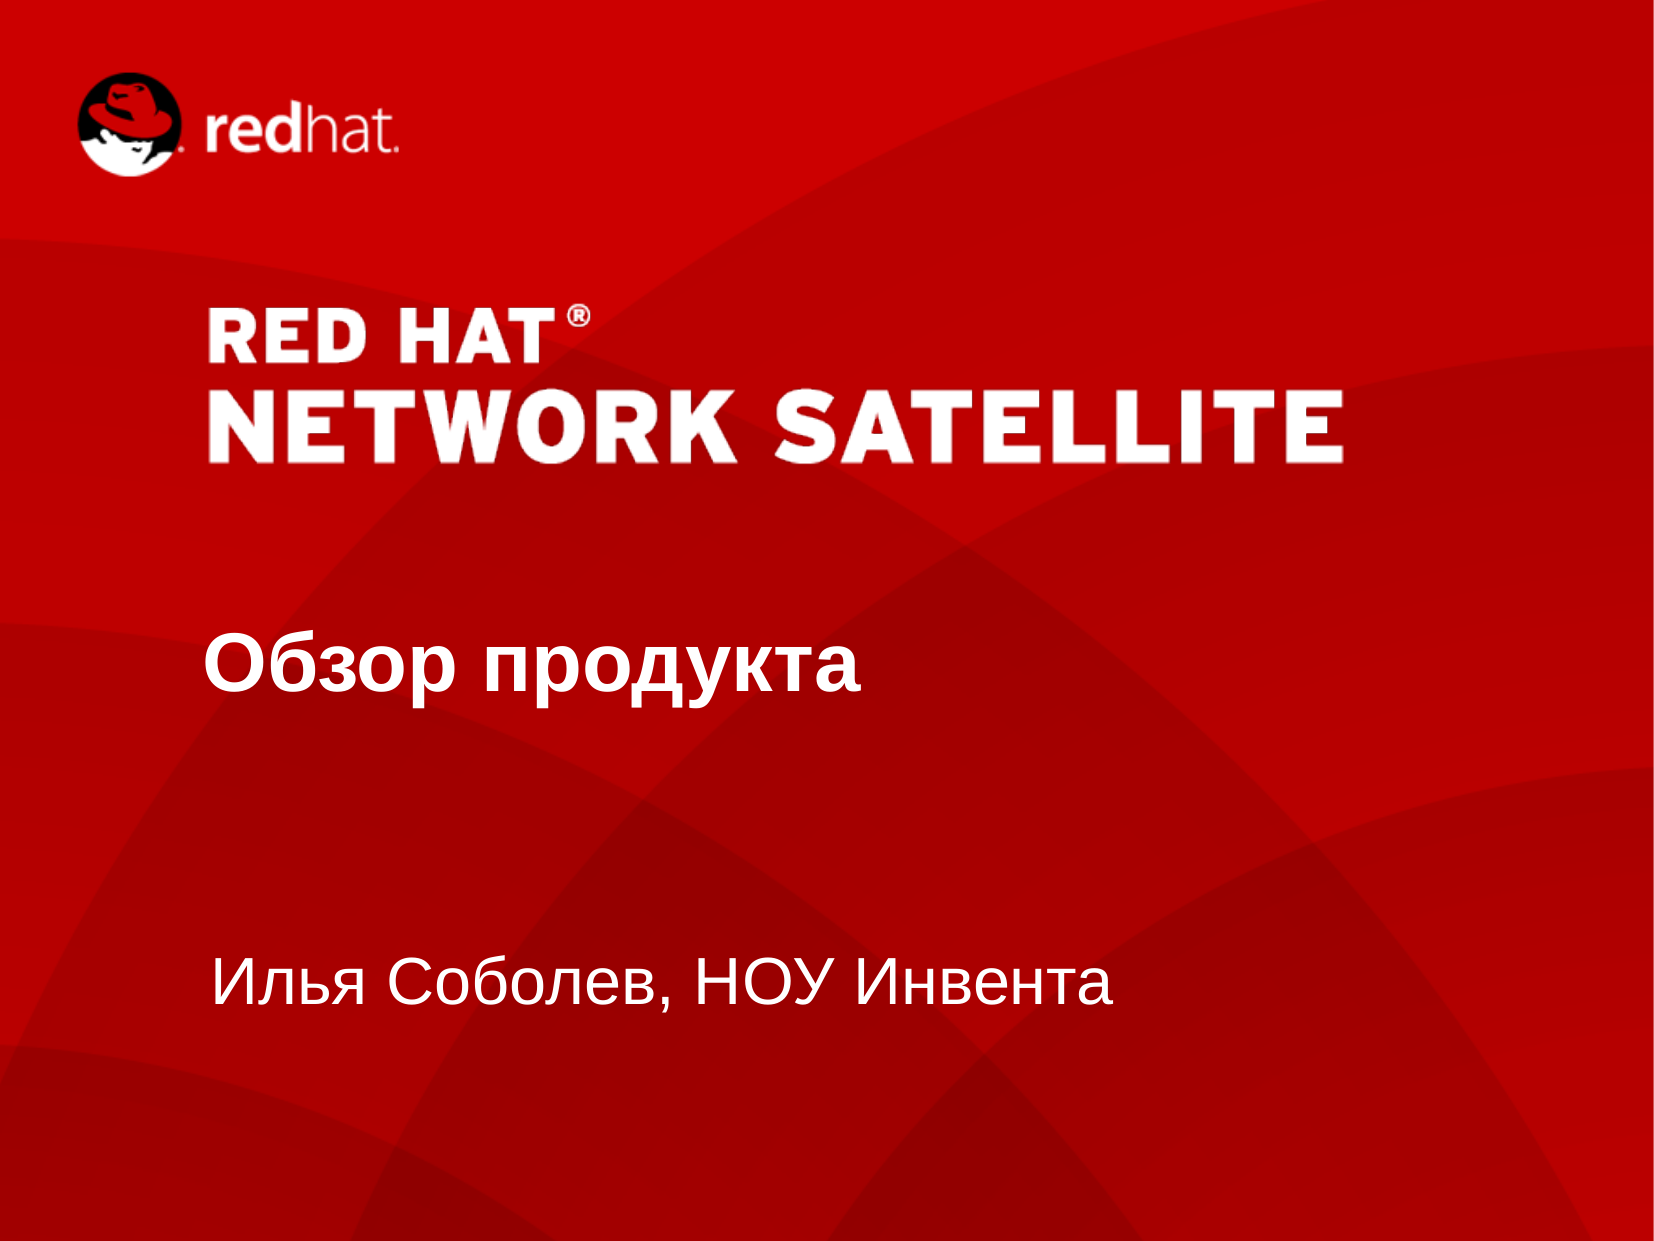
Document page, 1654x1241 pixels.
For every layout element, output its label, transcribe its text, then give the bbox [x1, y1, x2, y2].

text_box Илья Соболев, НОУ Инвента [195, 712, 1538, 1102]
picture [0, 0, 1654, 1241]
text_box Обзор продукта [187, 562, 1426, 783]
